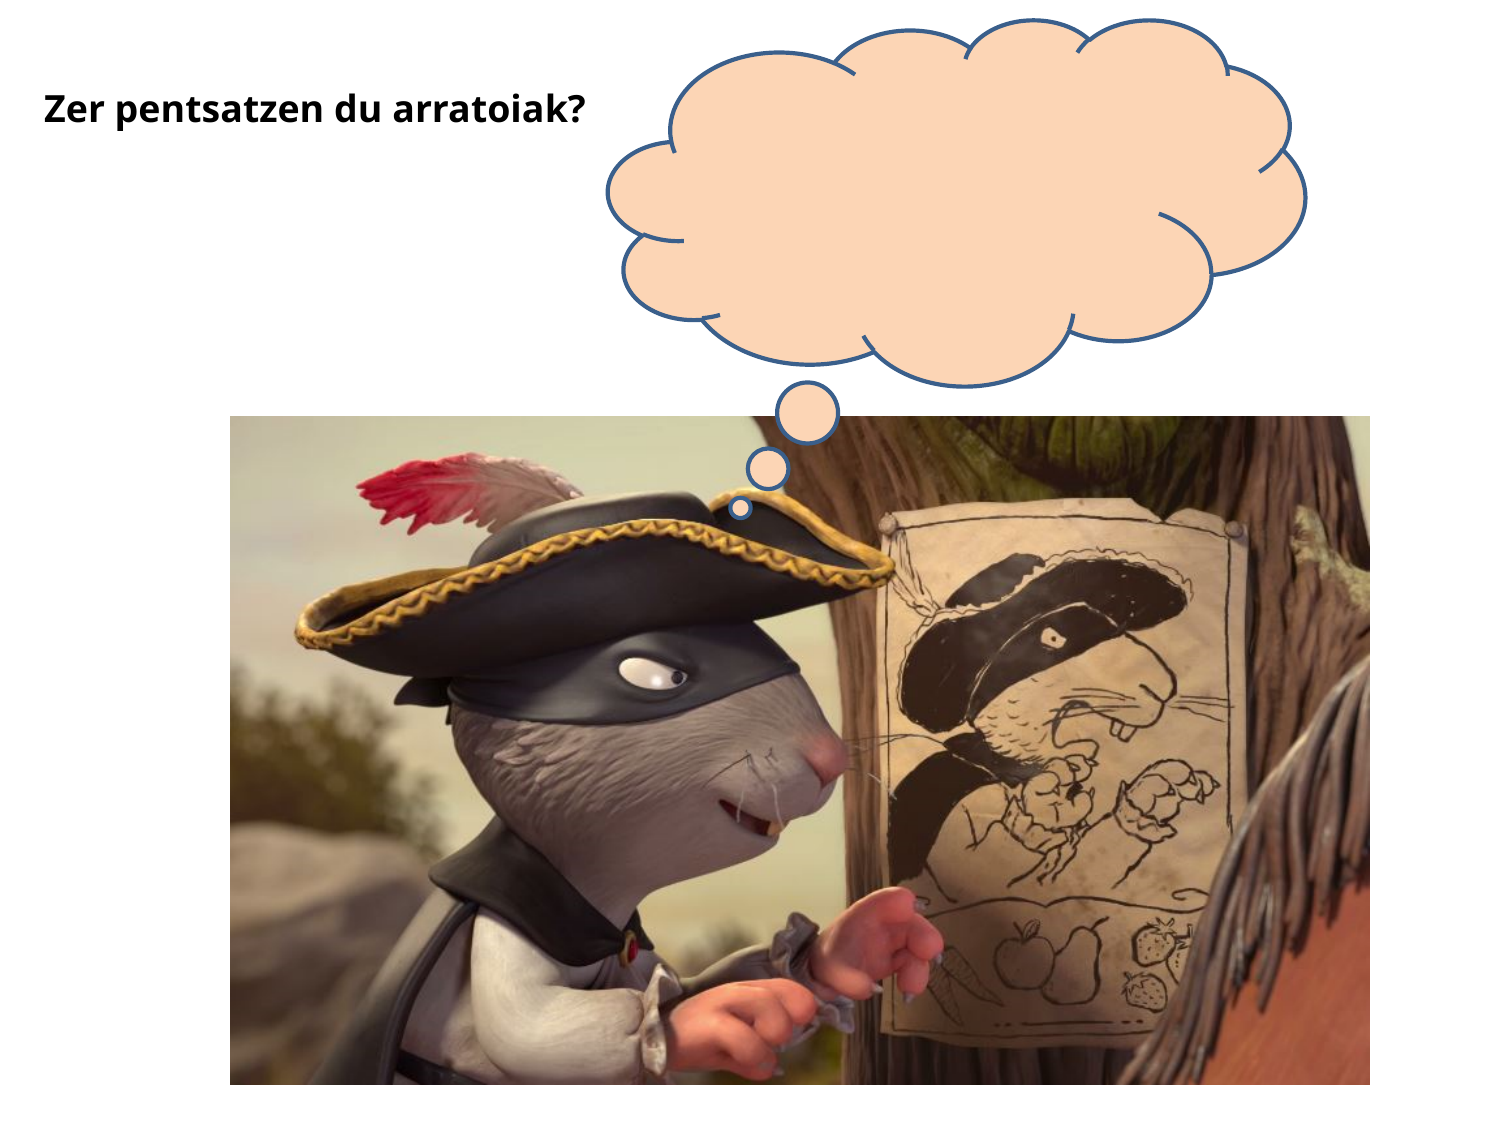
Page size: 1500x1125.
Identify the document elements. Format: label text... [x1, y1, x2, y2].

text_box Zer pentsatzen du arratoiak? [29, 78, 644, 138]
picture [230, 416, 1370, 1085]
text_box [730, 497, 751, 519]
text_box [607, 20, 1306, 387]
text_box [747, 448, 789, 490]
text_box [777, 382, 839, 444]
